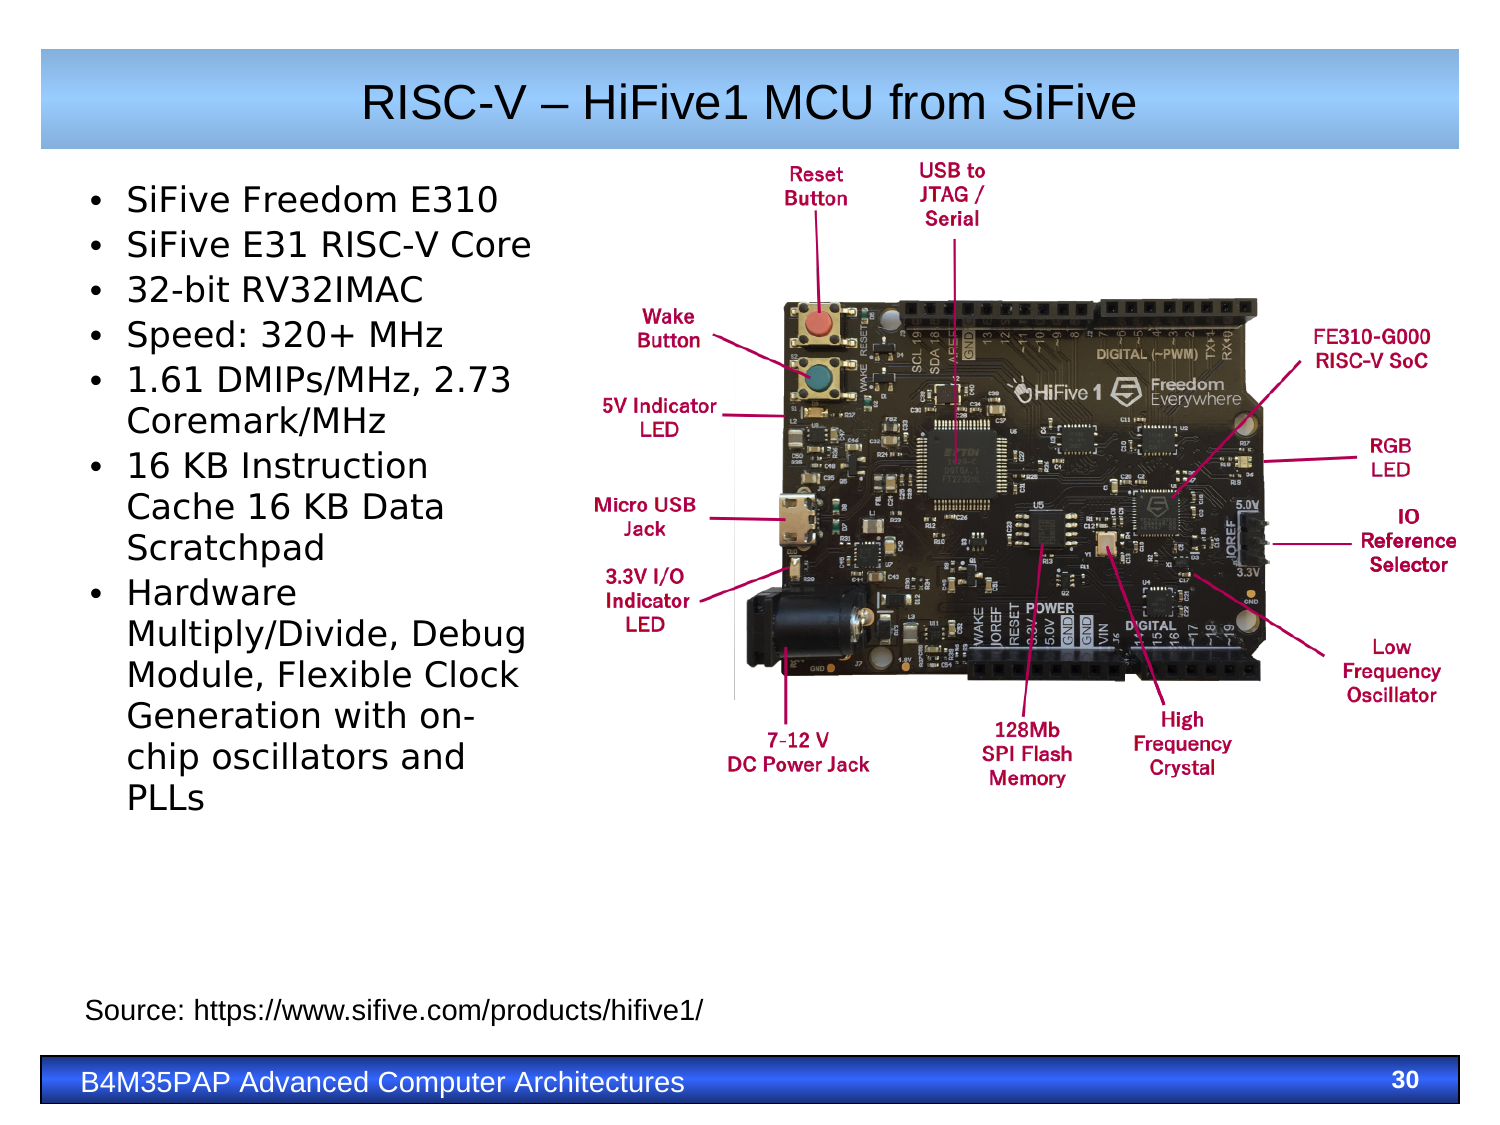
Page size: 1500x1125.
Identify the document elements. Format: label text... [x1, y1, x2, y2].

text_box Source: https://www.sifive.com/products/hifive1/ [69, 986, 1328, 1034]
picture [595, 162, 1456, 788]
title RISC-V – HiFive1 MCU from SiFive [41, 49, 1459, 149]
list SiFive Freedom E310 SiFive E31 RISC-V Core 32-bit RV32IMAC Speed: 320+ MHz 1.61 DMIPs/MHz, 2.73 Coremark/MHz 16 KB Instruction Cache 16 KB Data Scratchpad Hardware Multiply/Divide, Debug Module, Flexible Clock Generation with on-chip oscillators and PLLs [75, 172, 550, 888]
